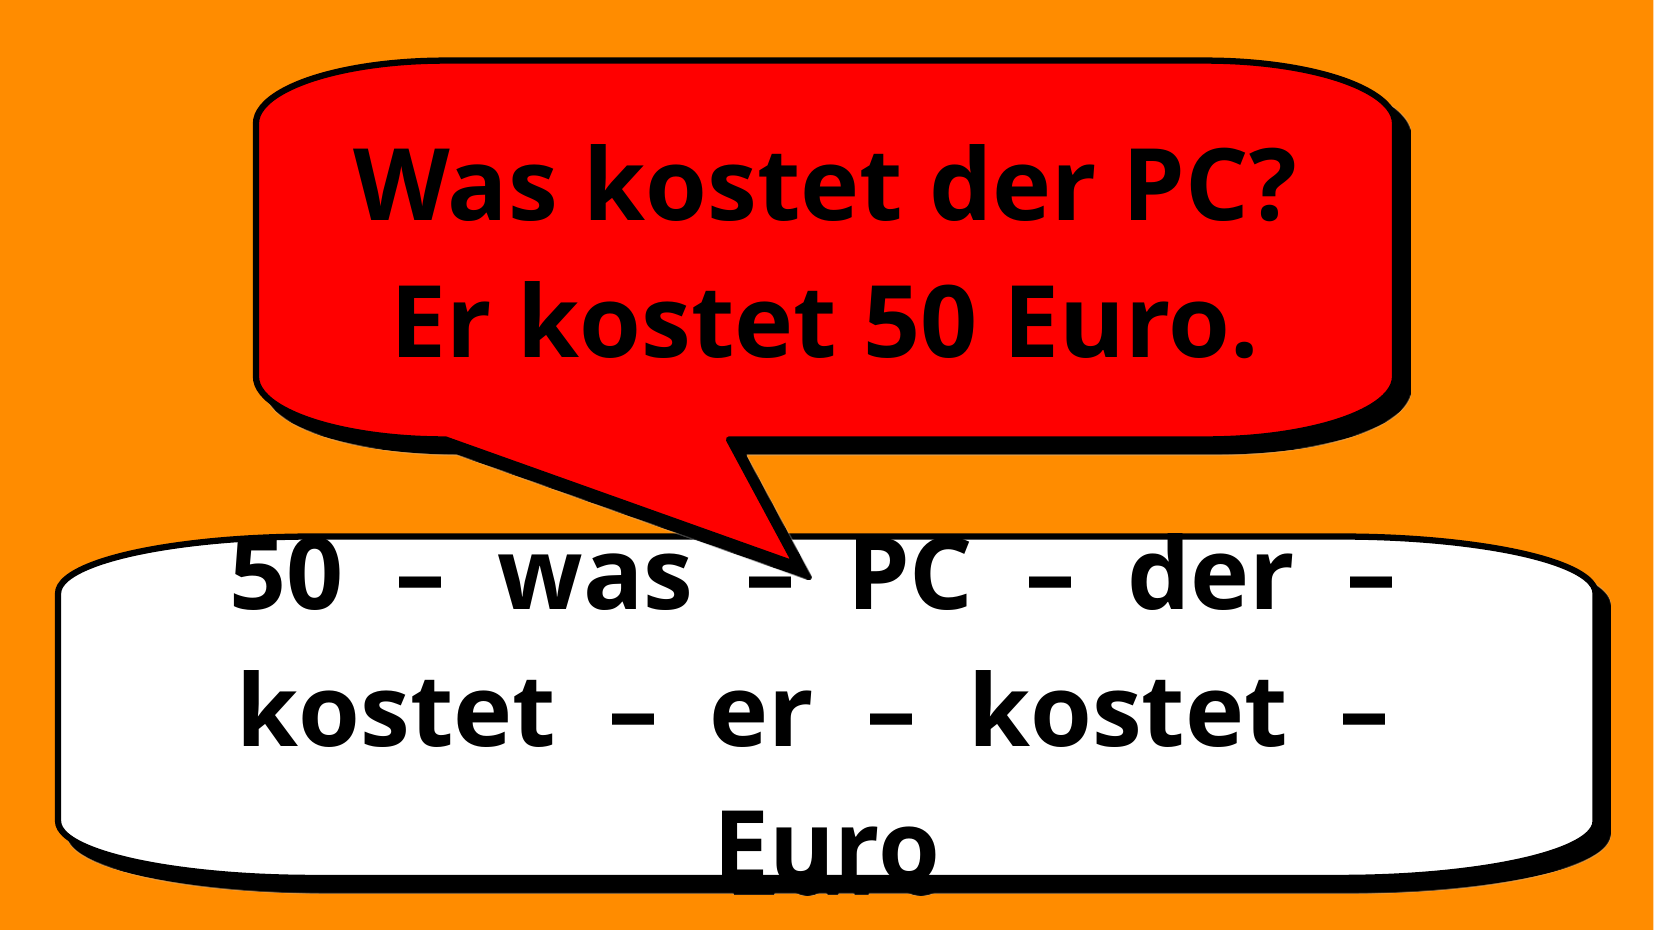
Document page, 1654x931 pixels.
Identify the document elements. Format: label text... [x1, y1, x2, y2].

text_box Was kostet der PC? Er kostet 50 Euro. [255, 60, 1396, 565]
text_box 50 – was – PC – der – kostet – er – kostet – Euro [58, 536, 1596, 878]
